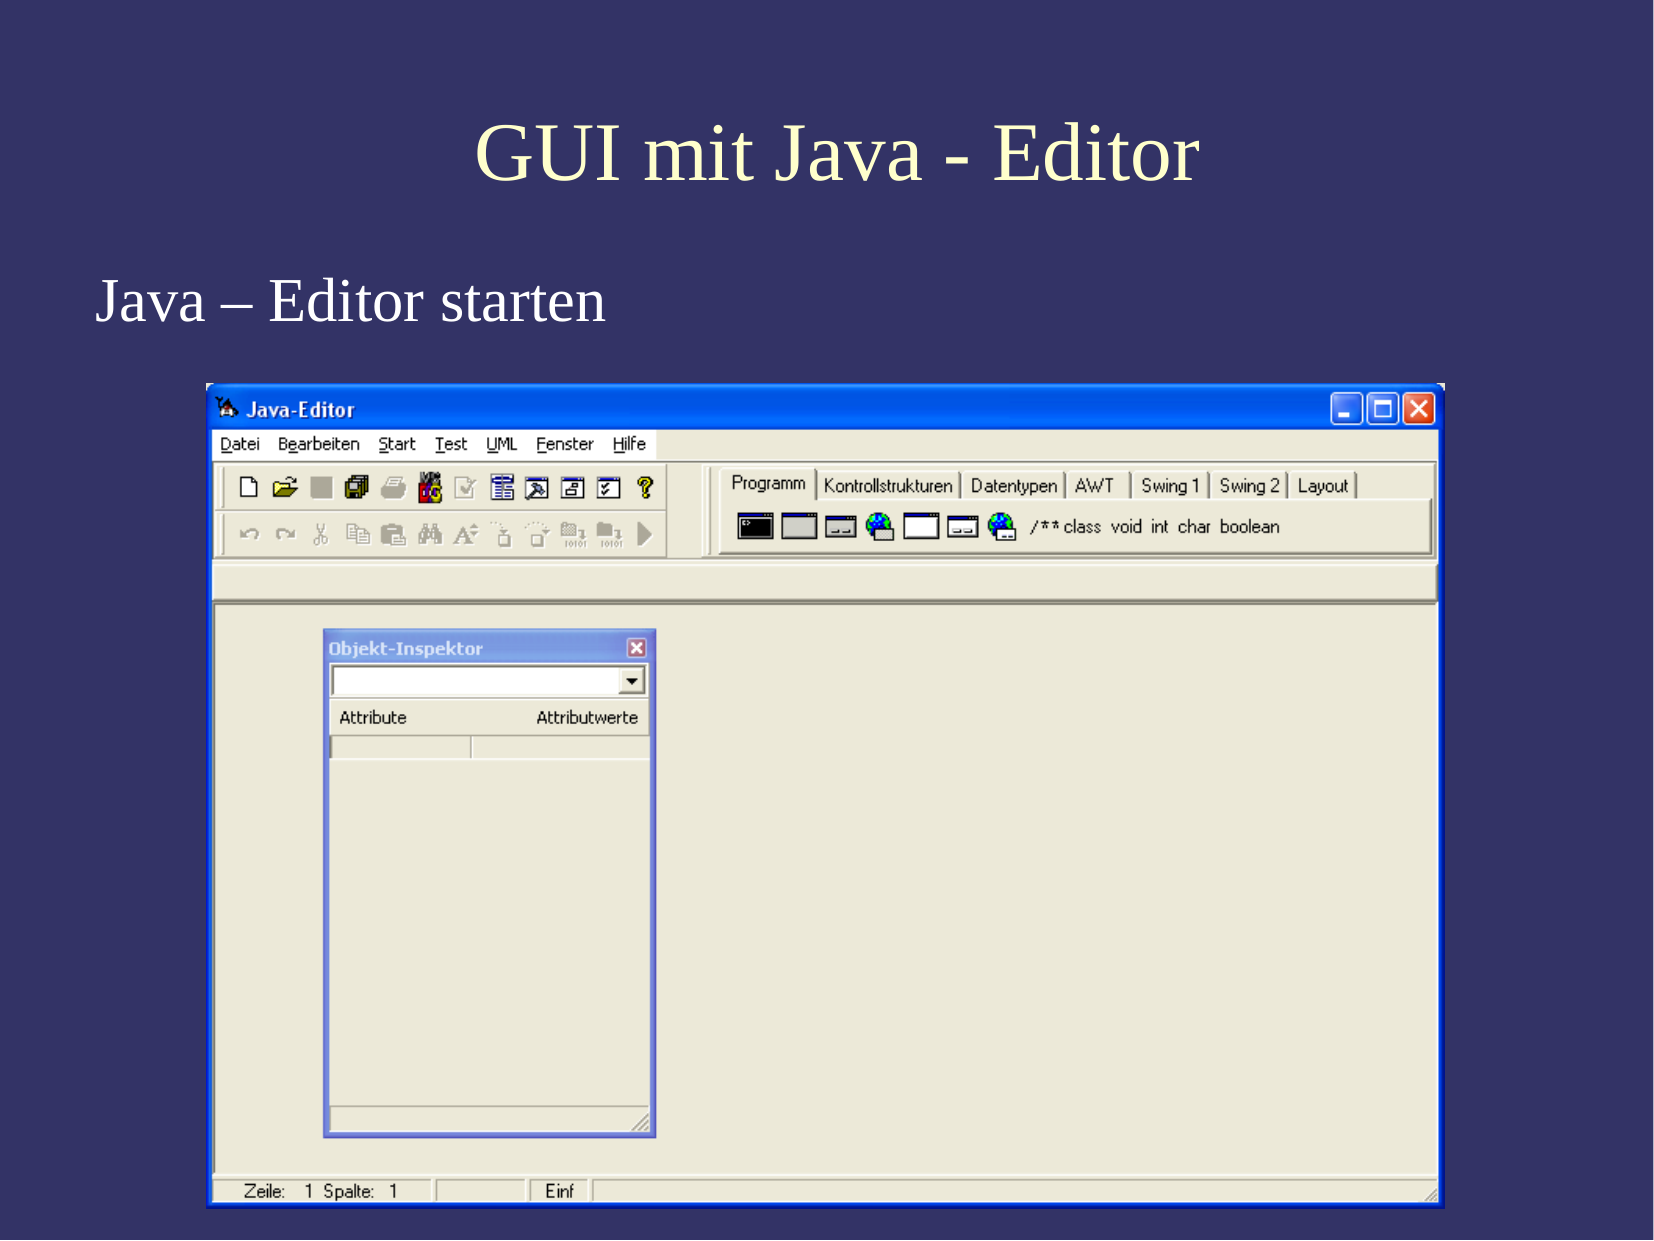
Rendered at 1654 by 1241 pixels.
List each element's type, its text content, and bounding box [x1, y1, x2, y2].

list Java – Editor starten [77, 265, 1579, 1214]
title GUI mit Java - Editor [54, 44, 1622, 260]
